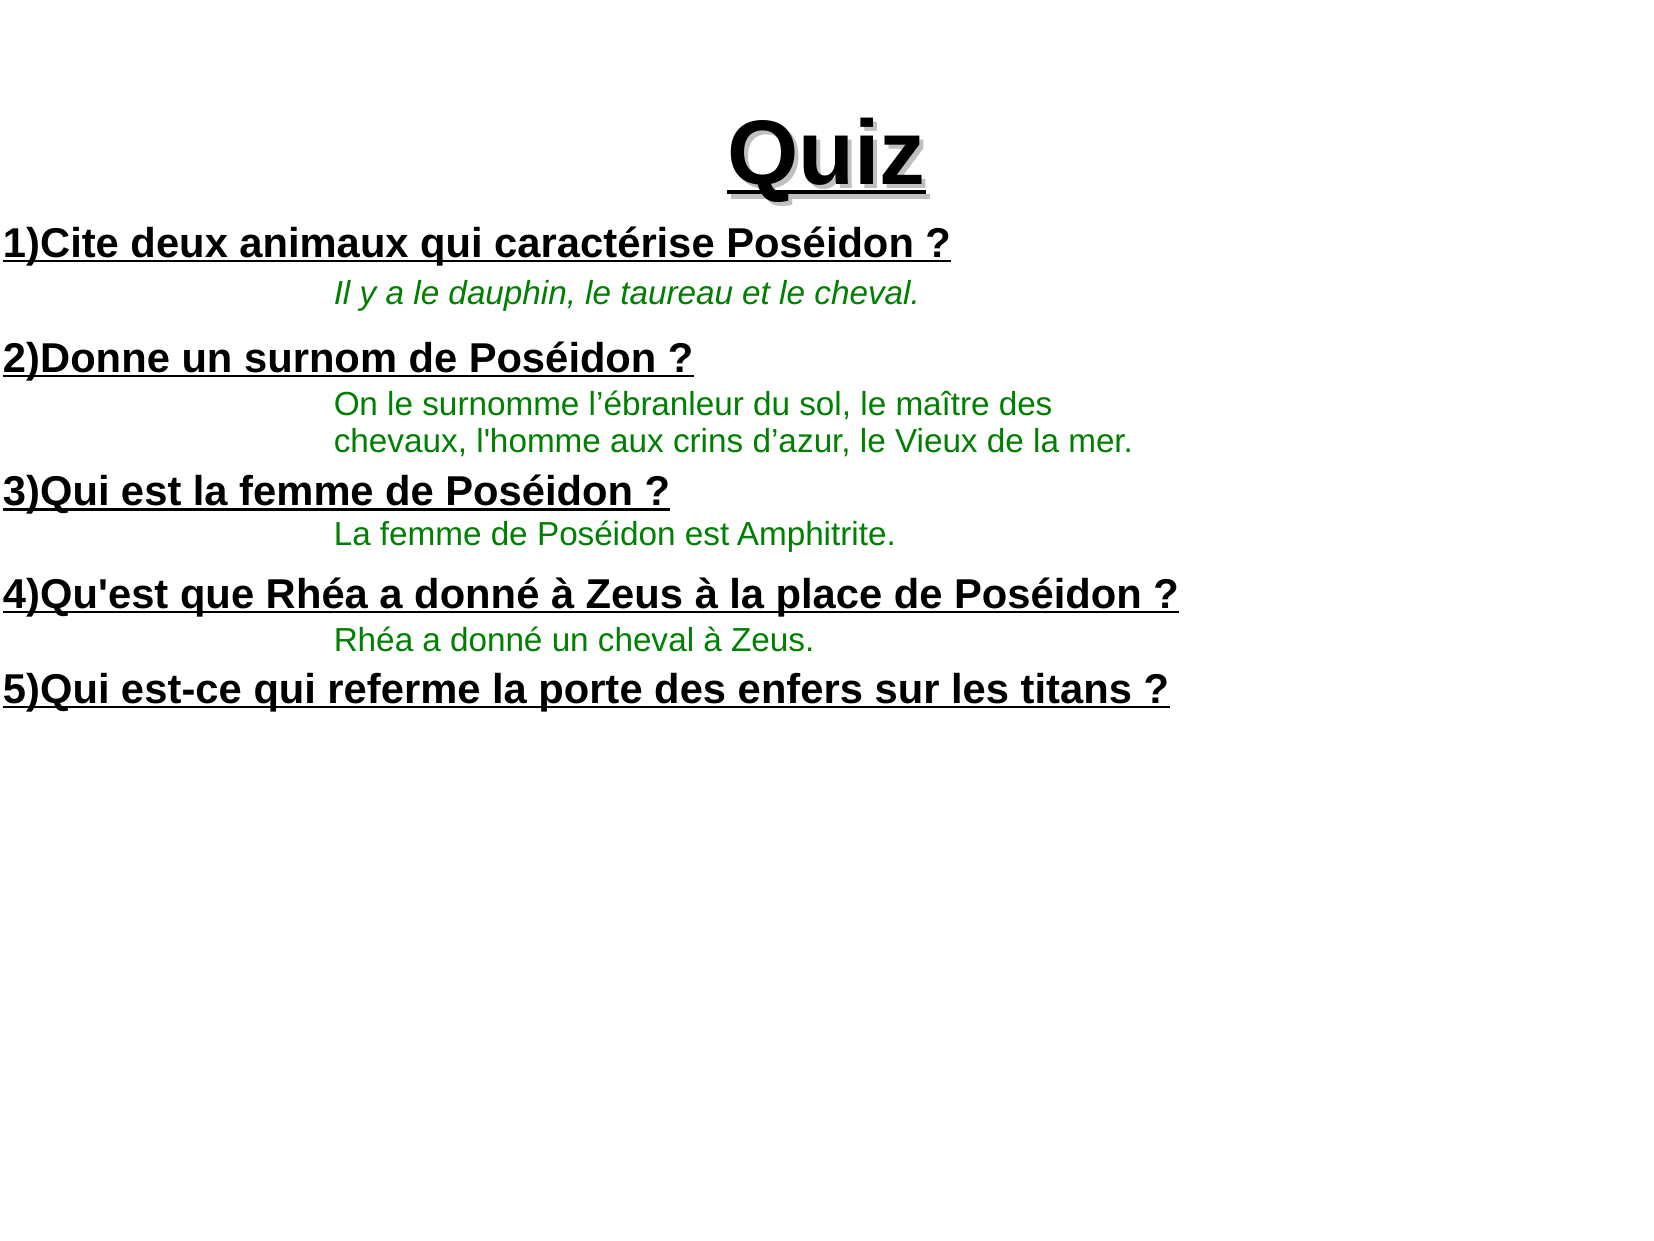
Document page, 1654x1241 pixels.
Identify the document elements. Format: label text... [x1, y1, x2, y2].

text_box On le surnomme l’ébranleur du sol, le maître des chevaux, l'homme aux crins d’azur, le Vieux de la mer. [318, 377, 1536, 468]
text_box 1)Cite deux animaux qui caractérise Poséidon ? [0, 212, 1560, 275]
text_box La femme de Poséidon est Amphitrite. [318, 507, 1371, 560]
title Quiz [82, 49, 1571, 257]
text_box 2)Donne un surnom de Poséidon ? [0, 327, 804, 390]
text_box 3)Qui est la femme de Poséidon ? [0, 460, 1382, 523]
text_box 4)Qu'est que Rhéa a donné à Zeus à la place de Poséidon ? [0, 563, 1441, 626]
text_box 5)Qui est-ce qui referme la porte des enfers sur les titans ? [0, 658, 1654, 721]
text_box Il y a le dauphin, le taureau et le cheval. [318, 266, 1654, 319]
text_box Rhéa a donné un cheval à Zeus. [318, 614, 1430, 658]
